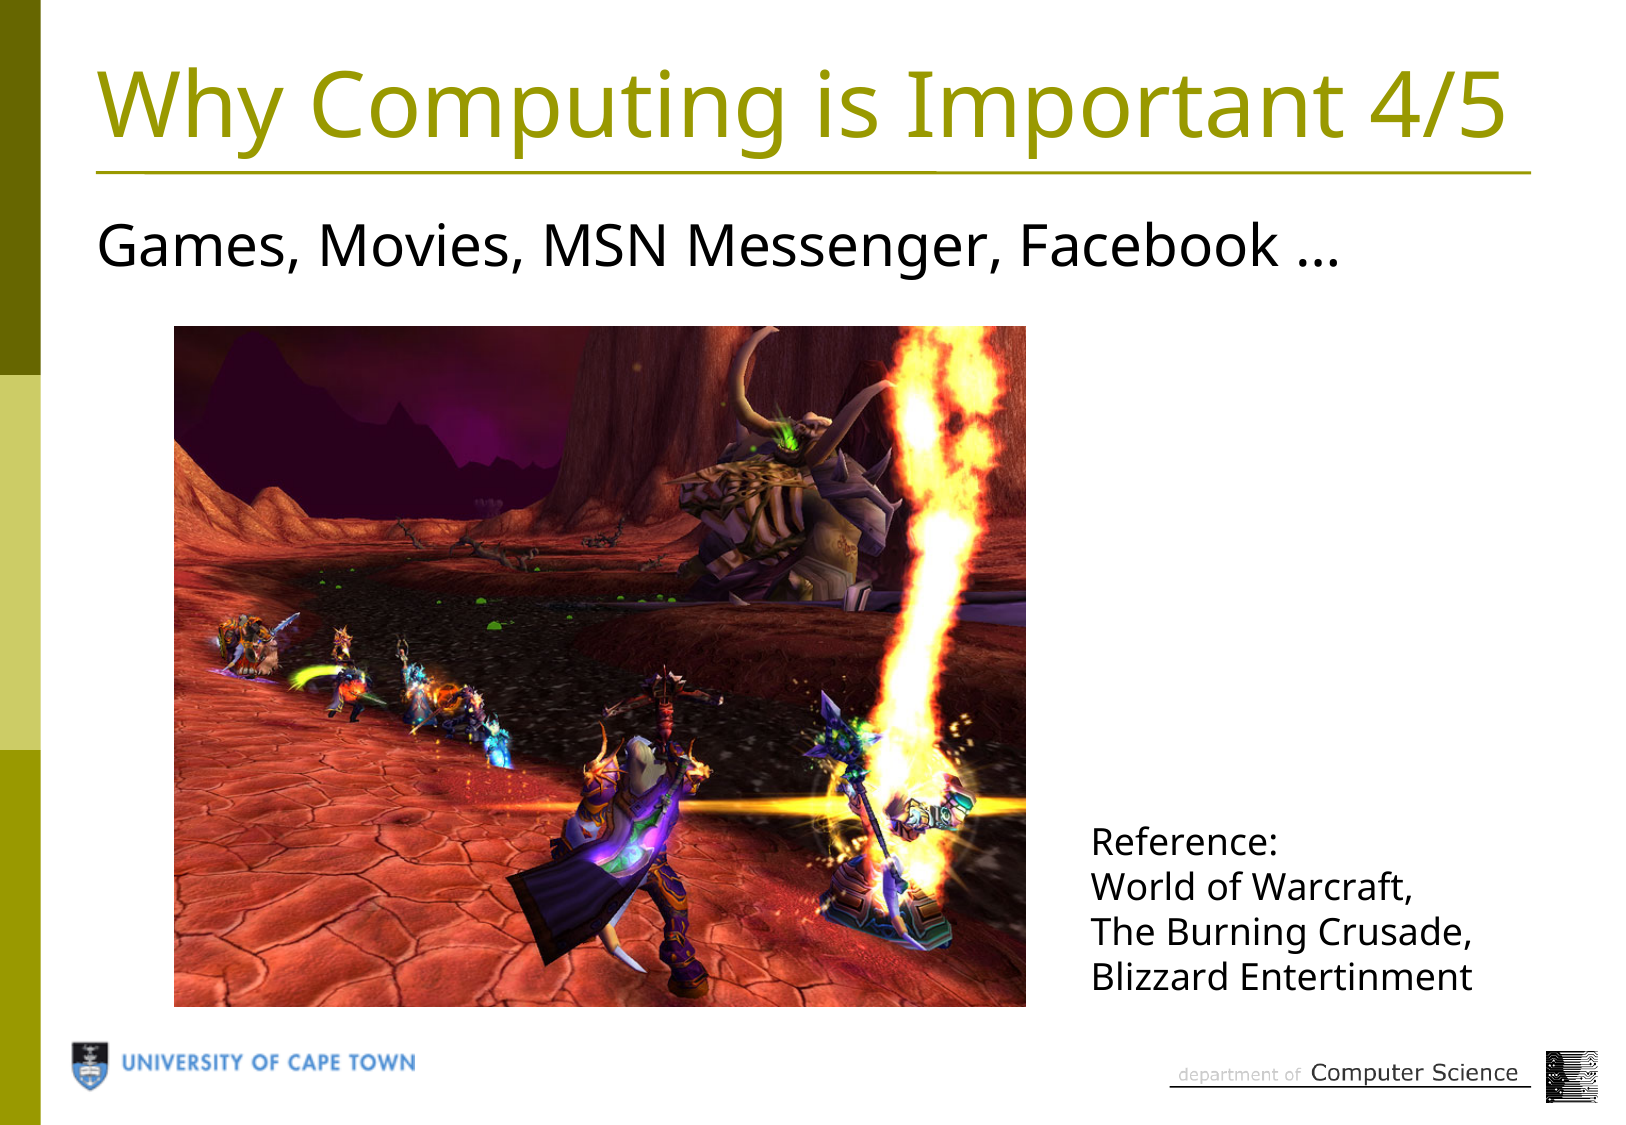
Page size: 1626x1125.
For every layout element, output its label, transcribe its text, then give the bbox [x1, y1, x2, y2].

title Why Computing is Important 4/5 [81, 45, 1544, 173]
list Games, Movies, MSN Messenger, Facebook … [81, 196, 1544, 1006]
picture [1169, 1043, 1532, 1091]
picture [174, 326, 1026, 1007]
picture [61, 1024, 415, 1103]
text_box Reference: World of Warcraft, The Burning Crusade, Blizzard Entertinment [1075, 810, 1499, 1007]
picture [1546, 1051, 1598, 1103]
